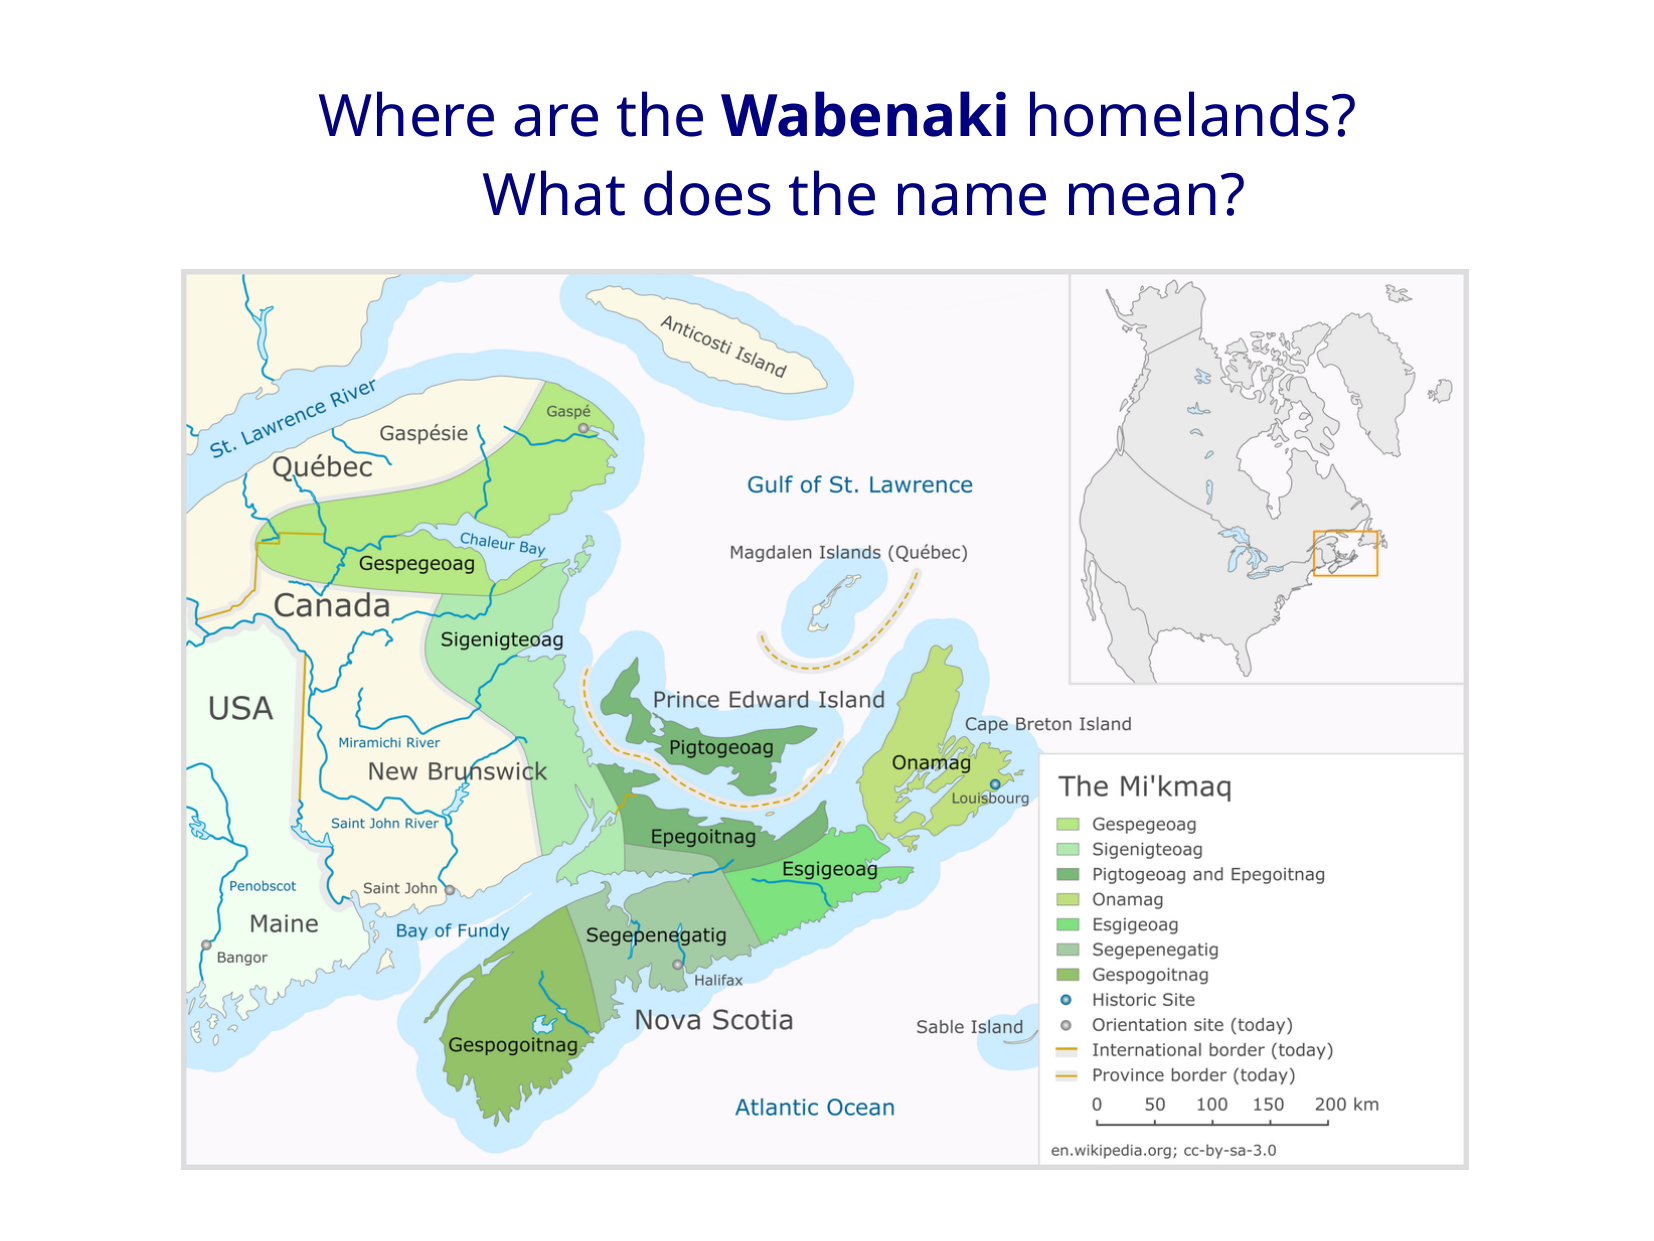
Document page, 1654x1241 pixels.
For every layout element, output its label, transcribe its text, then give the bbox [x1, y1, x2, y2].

title Where are the Wabenaki homelands? What does the name mean? [82, 49, 1571, 257]
picture [181, 269, 1469, 1171]
